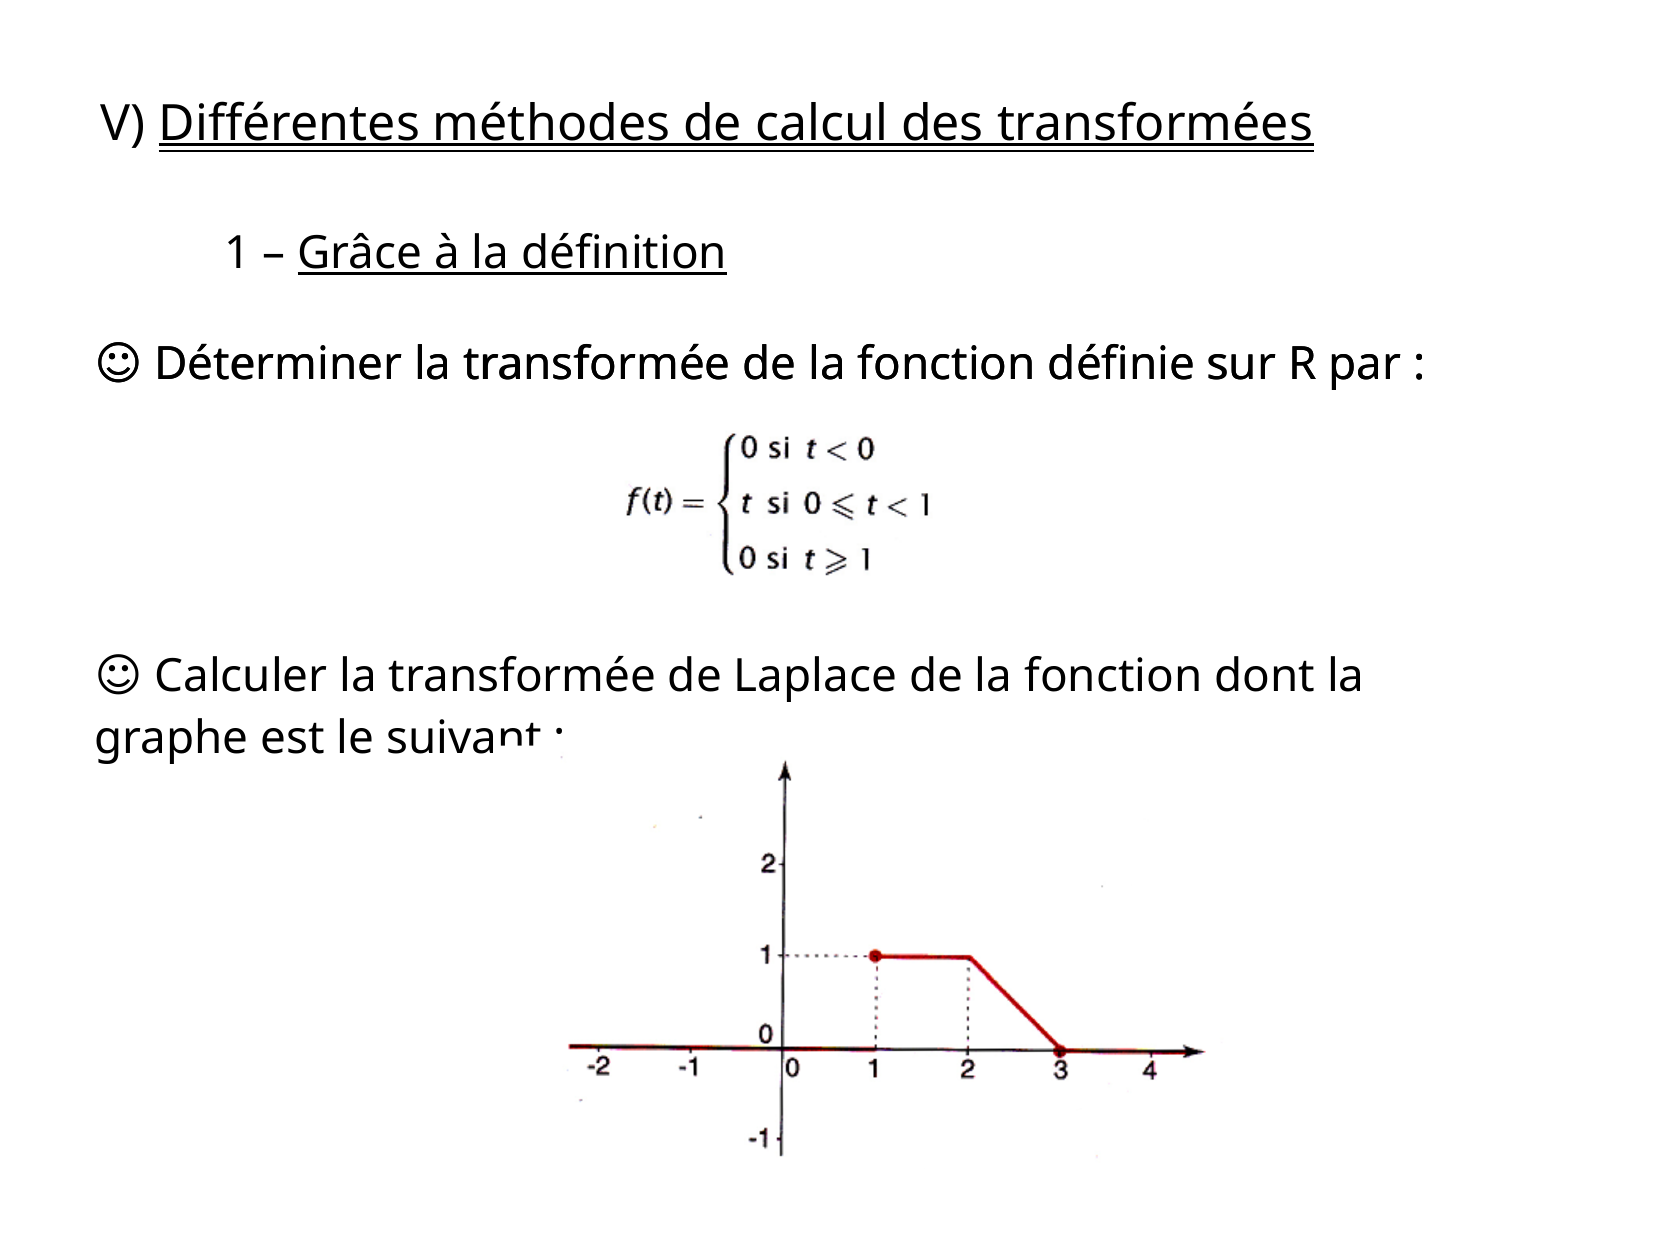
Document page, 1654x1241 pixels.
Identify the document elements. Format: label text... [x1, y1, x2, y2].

picture [496, 742, 1230, 1182]
list ☺ Déterminer la transformée de la fonction définie sur R par : [94, 330, 1583, 525]
list ☺ Calculer la transformée de Laplace de la fonction dont la graphe est le suivant : [23, 642, 1512, 837]
list 1 – Grâce à la définition [82, 219, 1571, 308]
title V) Différentes méthodes de calcul des transformées [82, 17, 1571, 219]
picture [602, 412, 950, 591]
